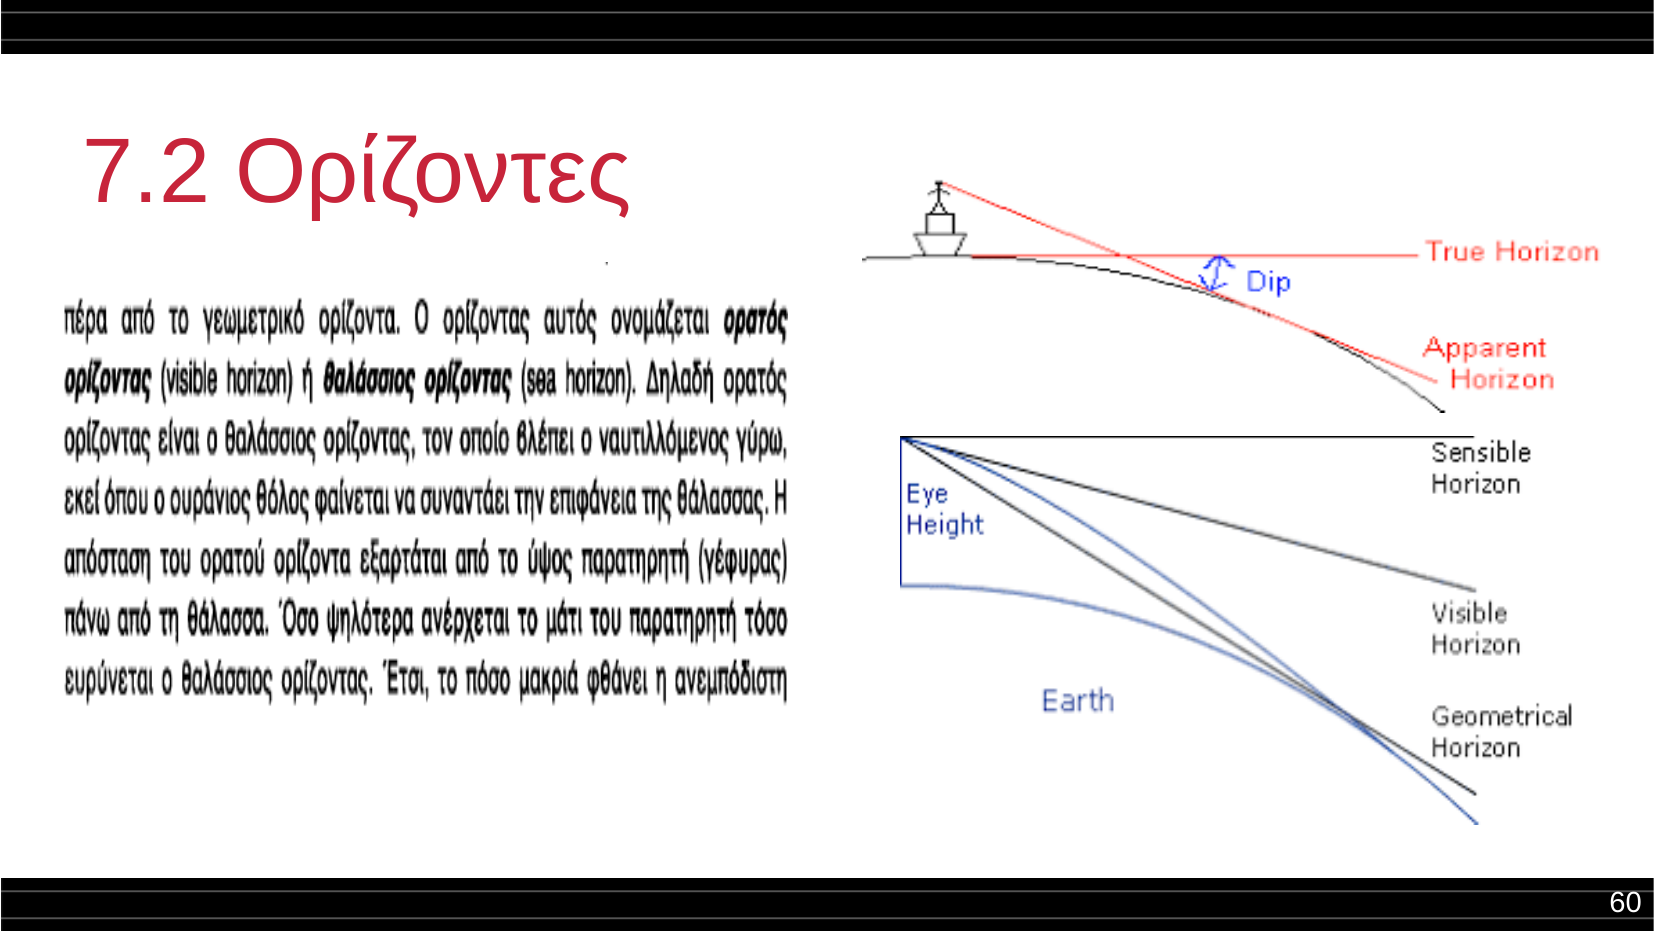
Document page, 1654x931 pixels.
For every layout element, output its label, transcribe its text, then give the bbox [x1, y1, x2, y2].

picture [37, 262, 788, 713]
picture [900, 436, 1576, 826]
picture [1, 878, 1654, 931]
picture [862, 74, 1613, 413]
list [37, 225, 809, 826]
title 7.2 Ορίζοντες [82, 92, 862, 249]
picture [1, 0, 1654, 54]
